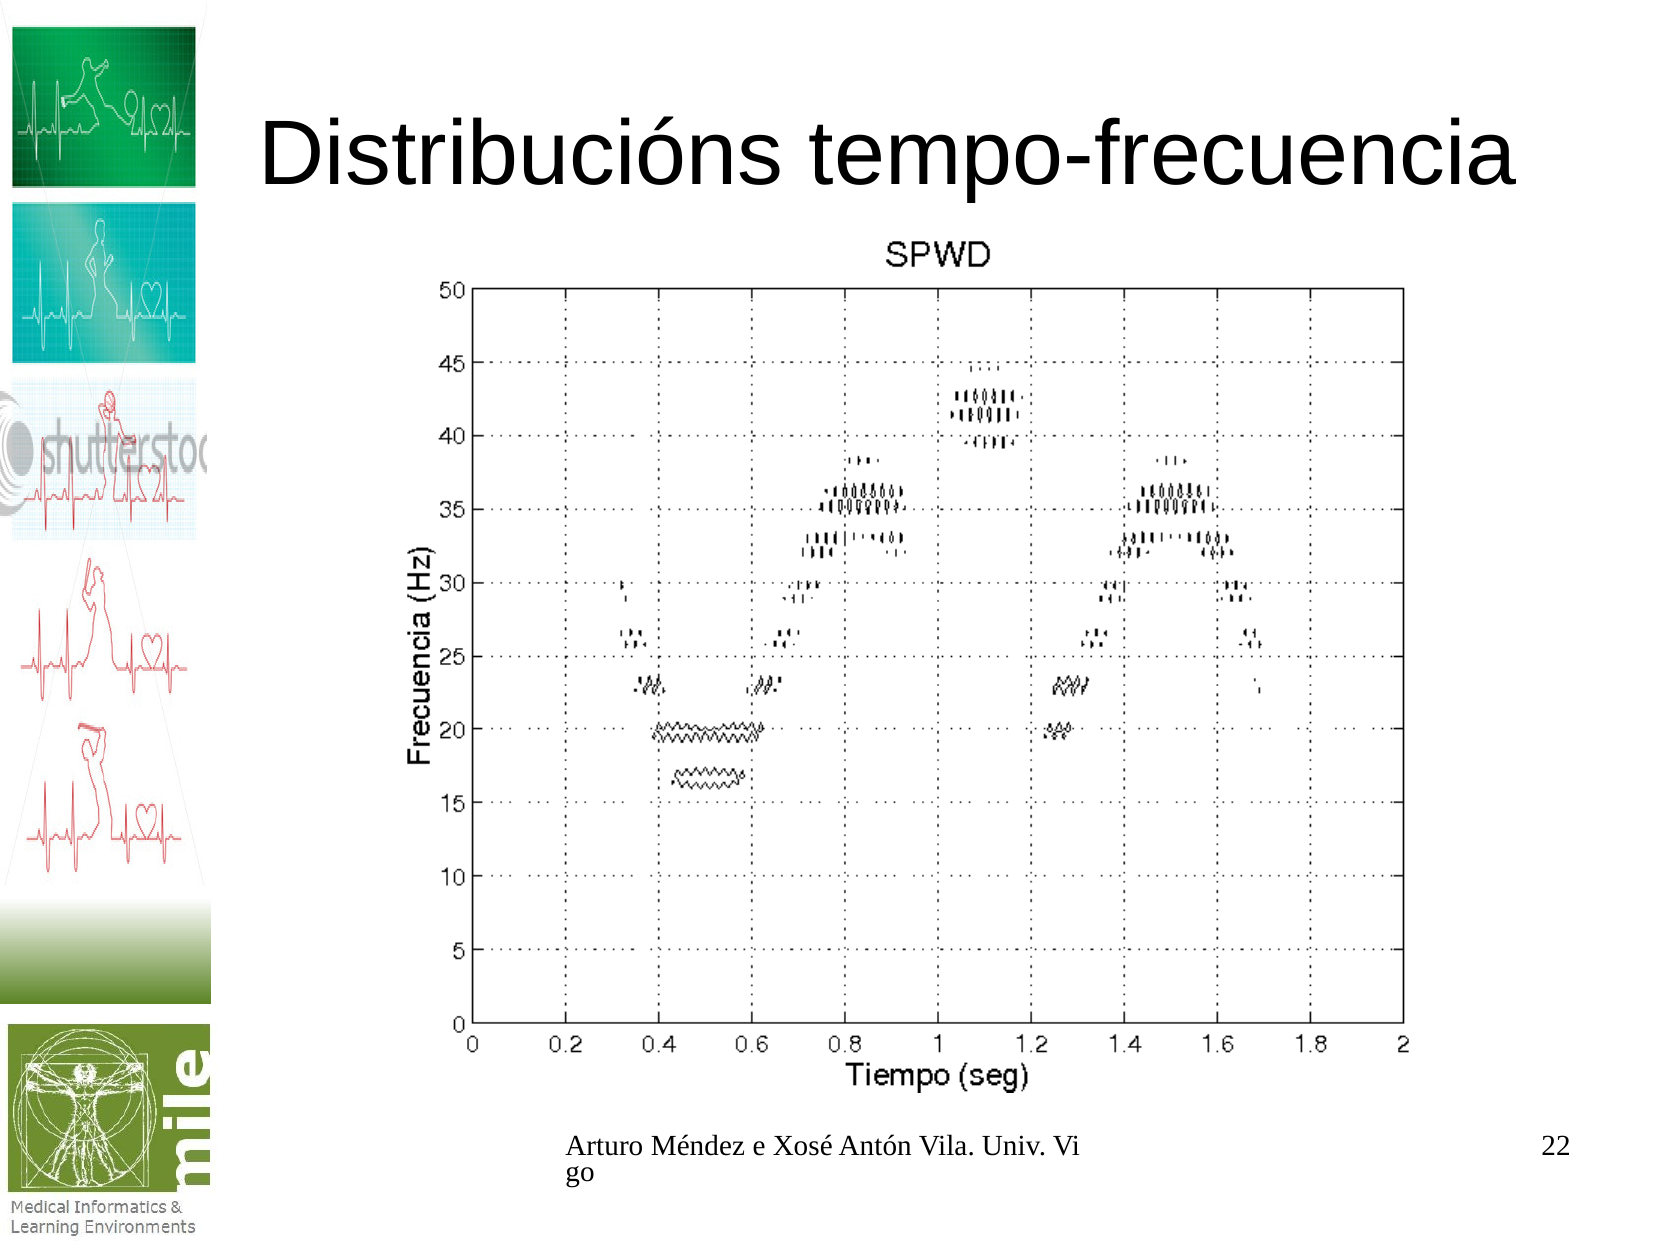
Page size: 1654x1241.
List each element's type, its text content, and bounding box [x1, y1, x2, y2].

picture [0, 1008, 228, 1241]
picture [400, 225, 1418, 1093]
title Distribucións tempo-frecuencia [206, 56, 1571, 250]
picture [0, 0, 207, 886]
